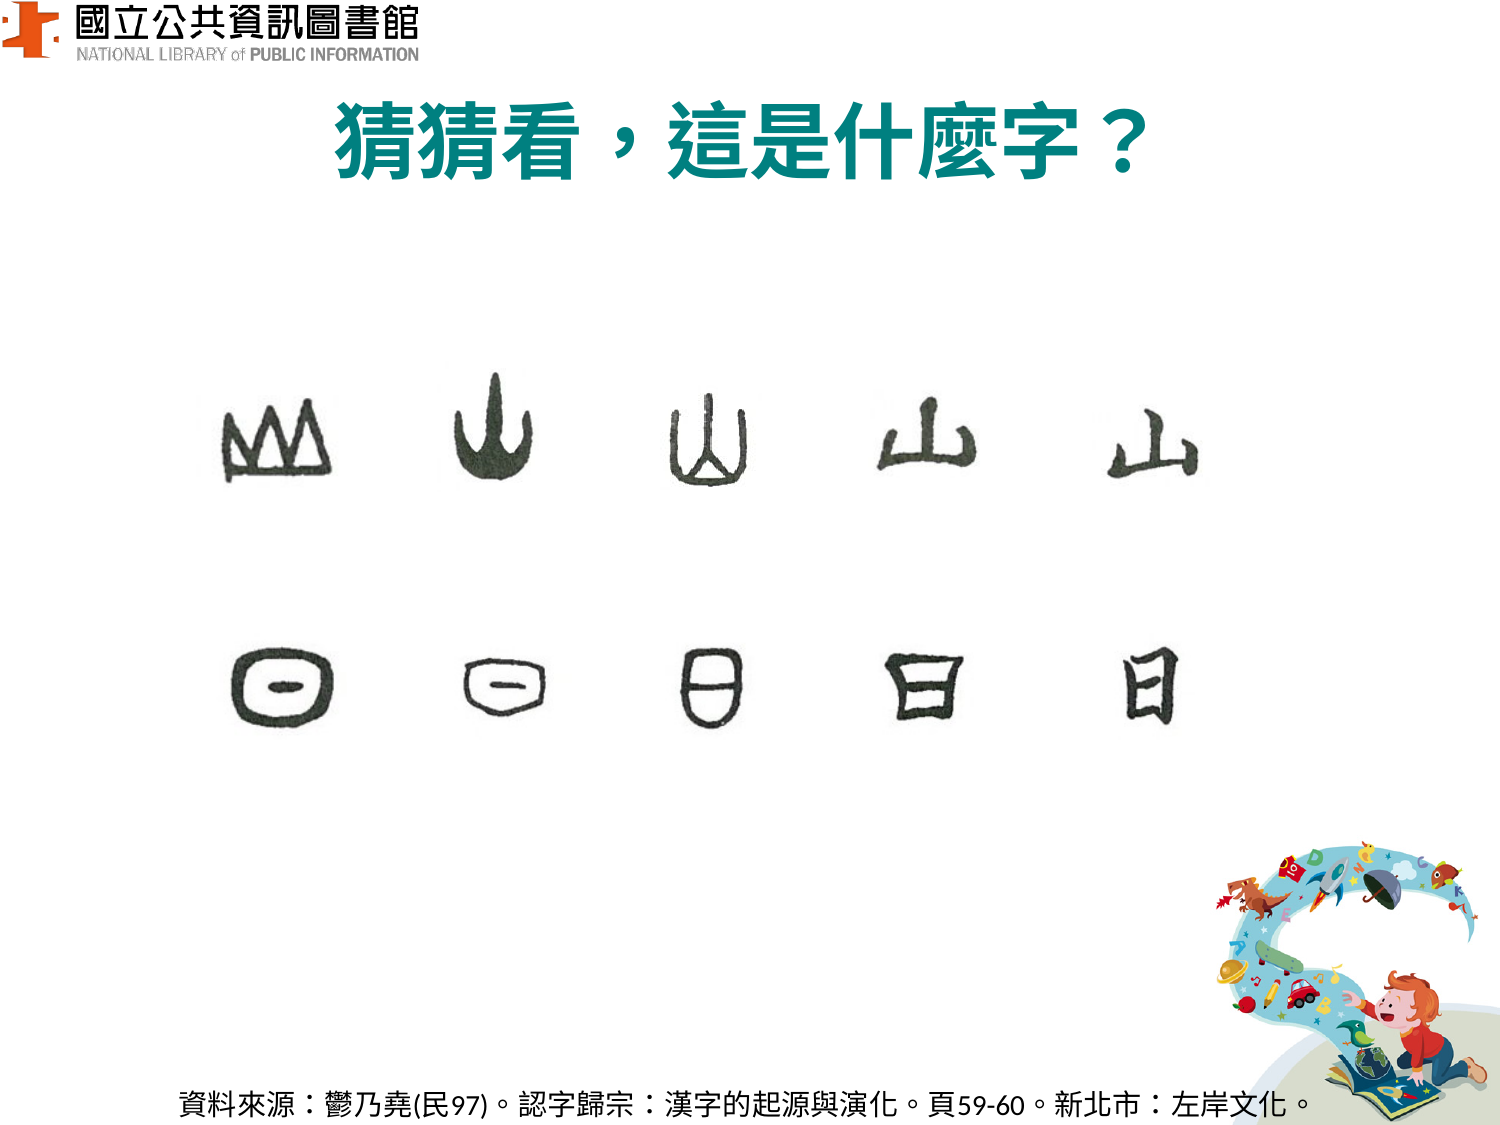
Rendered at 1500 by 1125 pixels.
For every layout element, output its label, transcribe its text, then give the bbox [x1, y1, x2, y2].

picture [874, 633, 975, 740]
picture [1104, 633, 1195, 740]
picture [655, 385, 762, 492]
picture [1092, 397, 1211, 490]
title 猜猜看，這是什麼字？ [75, 45, 1425, 233]
picture [435, 361, 550, 492]
picture [441, 640, 572, 740]
text_box 資料來源：鬱乃堯(民97)。認字歸宗：漢字的起源與演化。頁59-60。新北市：左岸文化。 [163, 1078, 1333, 1125]
picture [0, 0, 420, 62]
picture [1210, 835, 1500, 1125]
picture [868, 385, 987, 478]
picture [665, 633, 762, 740]
picture [195, 384, 361, 492]
picture [216, 633, 347, 742]
